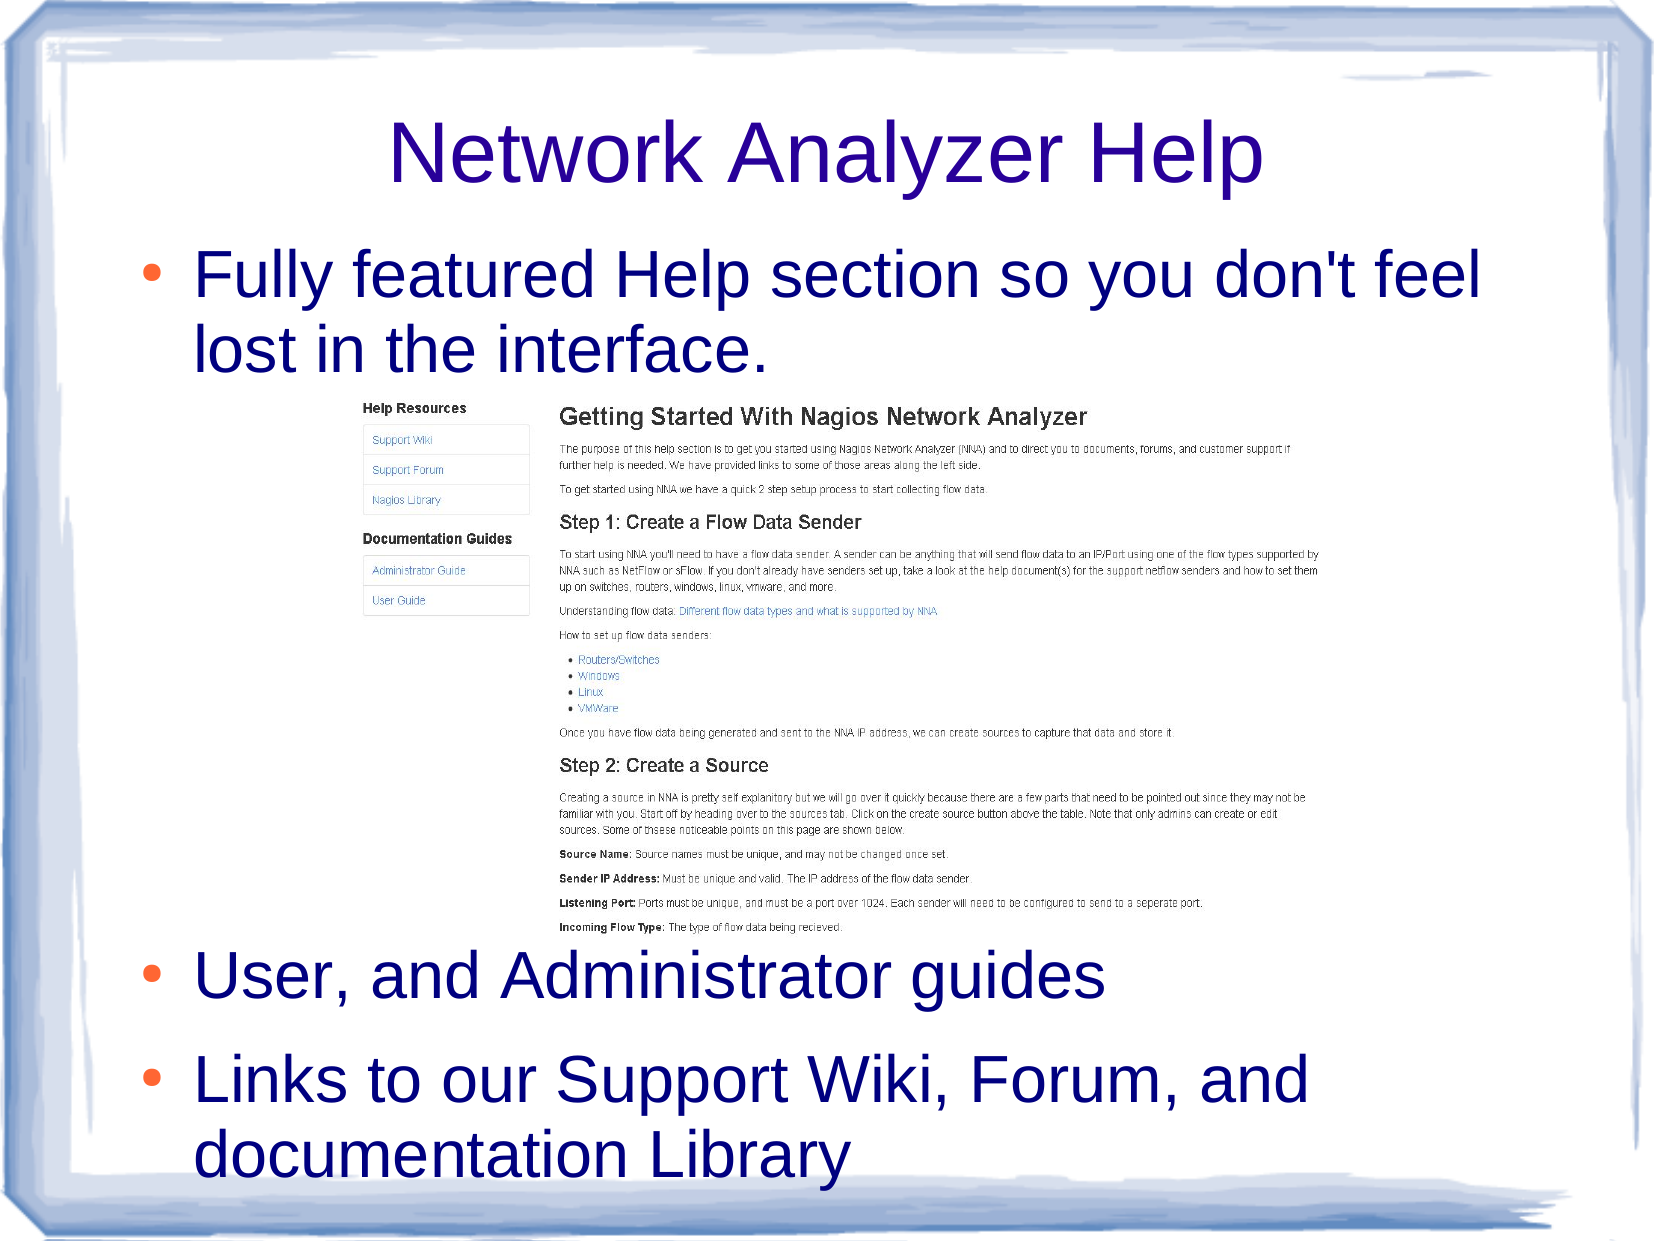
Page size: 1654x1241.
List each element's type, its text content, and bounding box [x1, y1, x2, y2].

title Network Analyzer Help [82, 49, 1571, 257]
list Fully featured Help section so you don't feel lost in the interface. User, and Administrator guides Links to our Support Wiki, Forum, and documentation Library [122, 237, 1576, 1192]
picture [0, 0, 1654, 1241]
